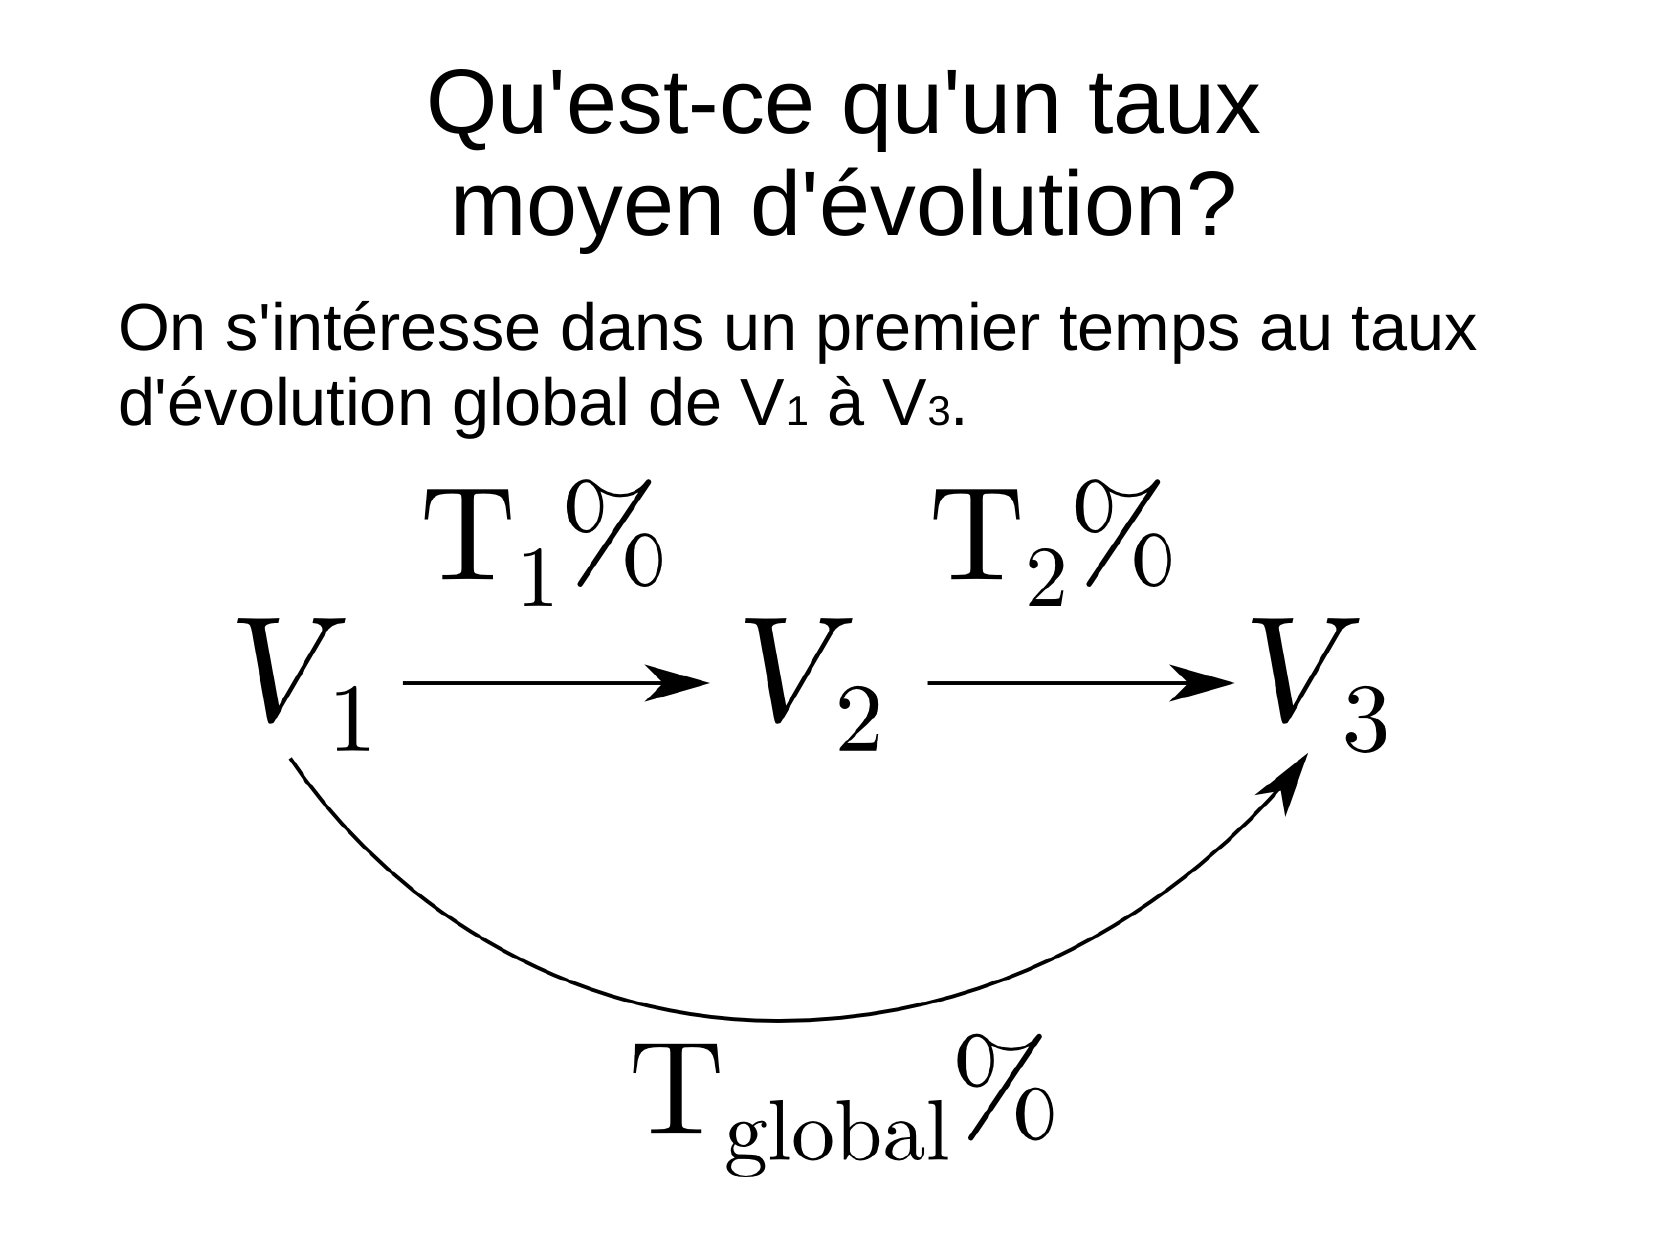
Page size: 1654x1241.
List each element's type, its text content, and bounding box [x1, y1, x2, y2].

text_box [391, 712, 1216, 903]
title Qu'est-ce qu'un taux moyen d'évolution? [82, 49, 1571, 257]
picture [237, 479, 1386, 1177]
subtitle On s'intéresse dans un premier temps au taux d'évolution global de V1 à V3. [82, 290, 1571, 1010]
